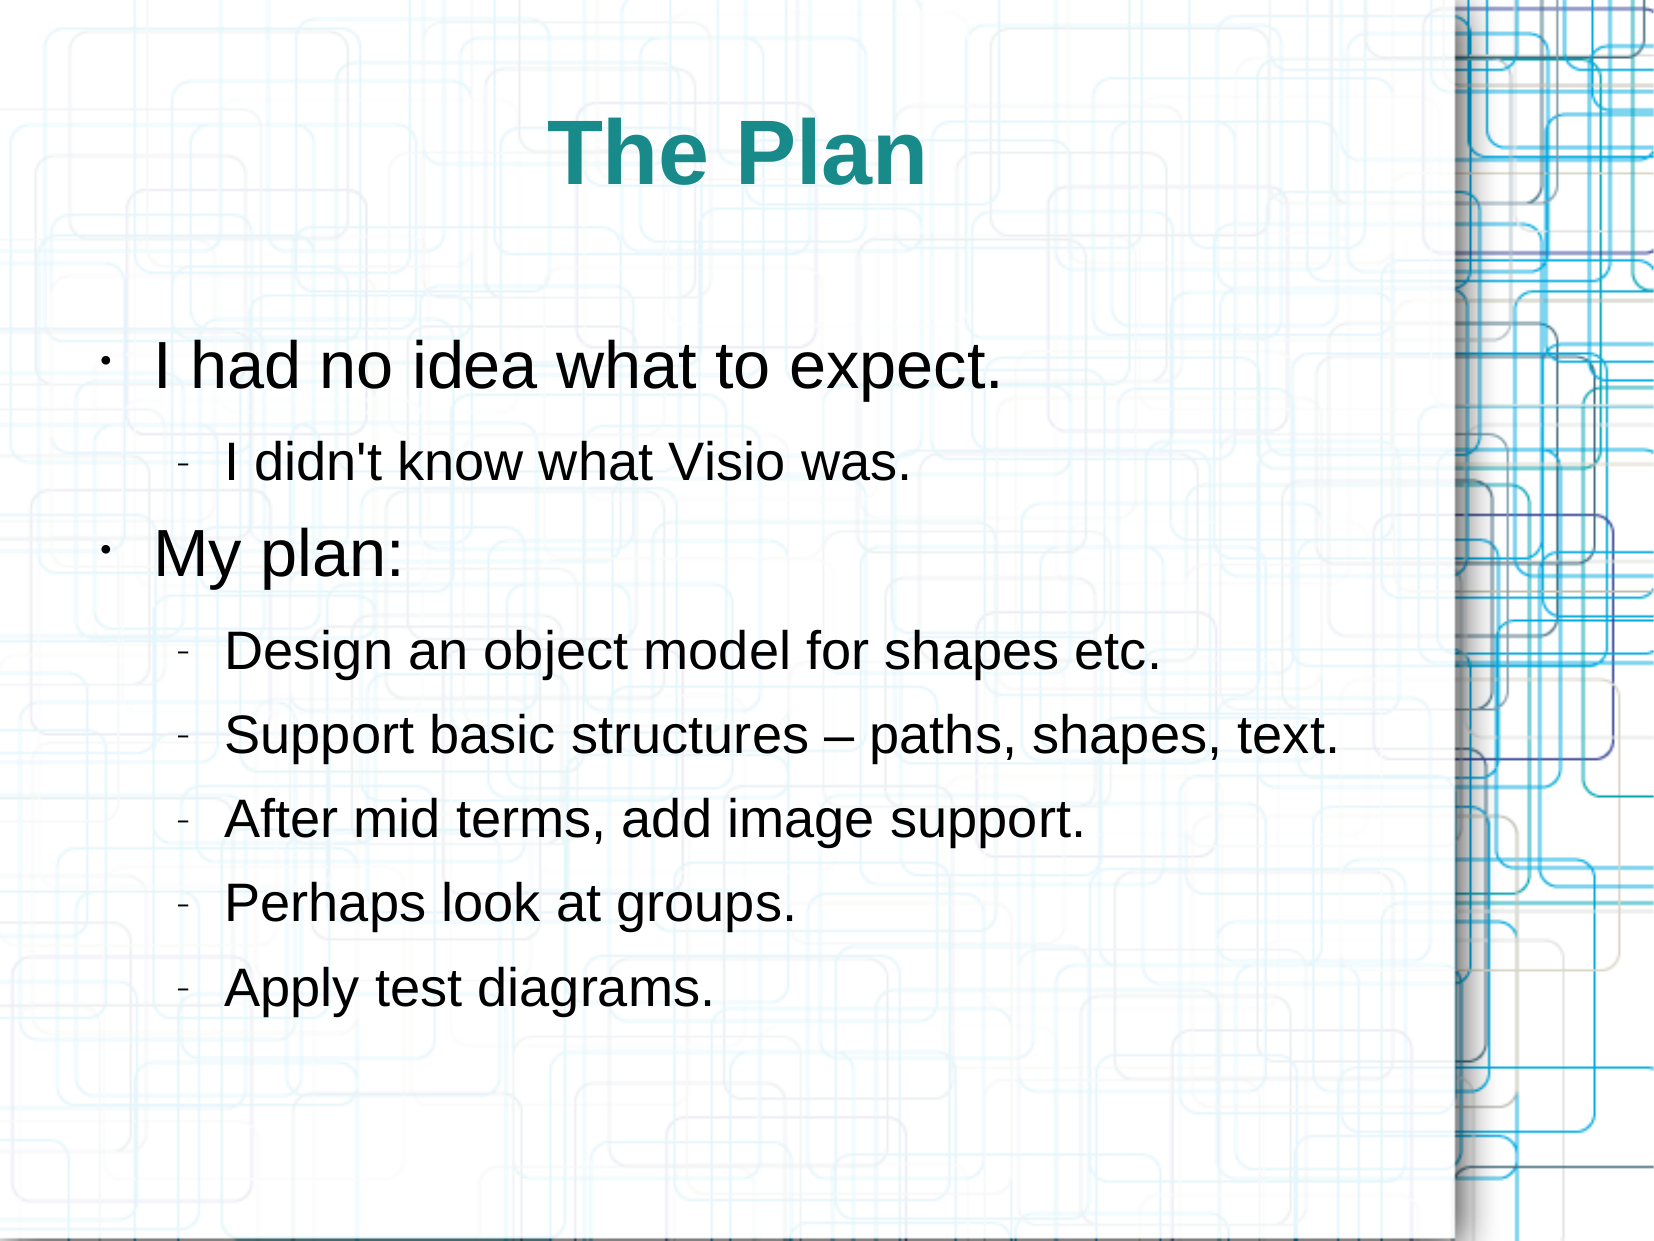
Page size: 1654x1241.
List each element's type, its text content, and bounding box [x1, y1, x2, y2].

picture [0, 0, 1654, 1241]
title The Plan [59, 49, 1418, 257]
list I had no idea what to expect. I didn't know what Visio was. My plan: Design an object model for shapes etc. Support basic structures – paths, shapes, text. After mid terms, add image support. Perhaps look at groups. Apply test diagrams. [82, 290, 1418, 1241]
